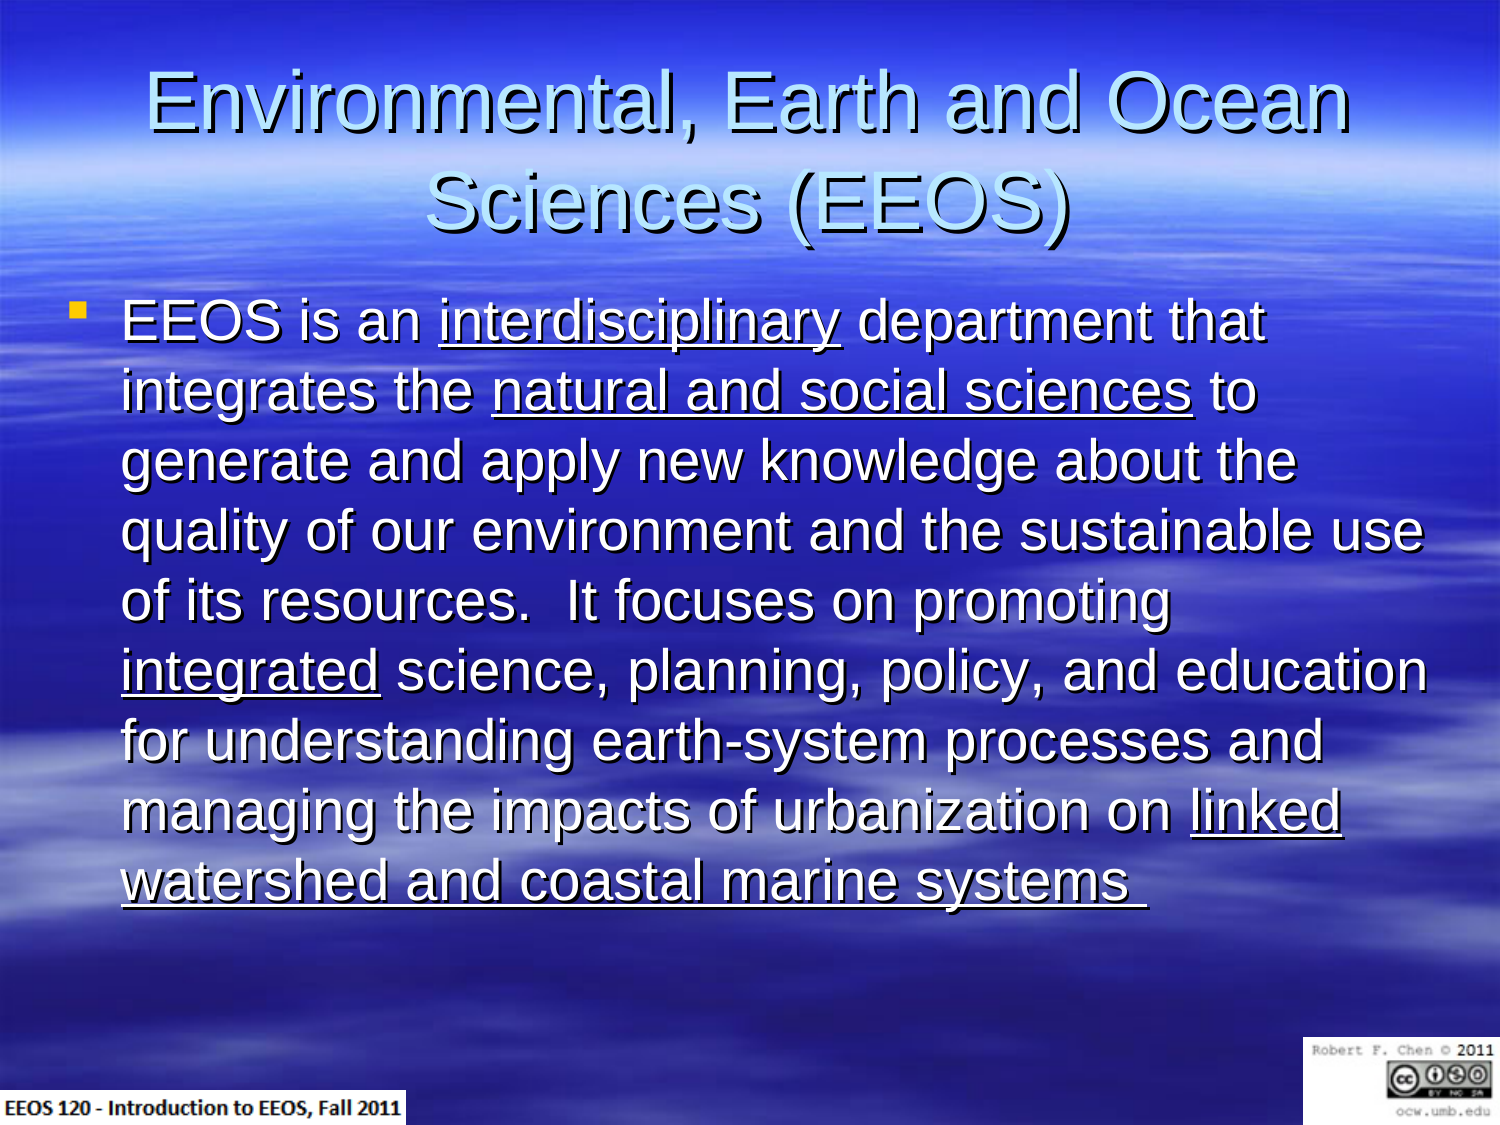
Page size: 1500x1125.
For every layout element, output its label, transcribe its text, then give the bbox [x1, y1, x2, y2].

picture [0, 0, 1500, 1125]
title Environmental, Earth and Ocean Sciences (EEOS) [49, 37, 1446, 255]
list EEOS is an interdisciplinary department that integrates the natural and social sciences to generate and apply new knowledge about the quality of our environment and the sustainable use of its resources. It focuses on promoting integrated science, planning, policy, and education for understanding earth-system processes and managing the impacts of urbanization on linked watershed and coastal marine systems [49, 274, 1451, 1001]
